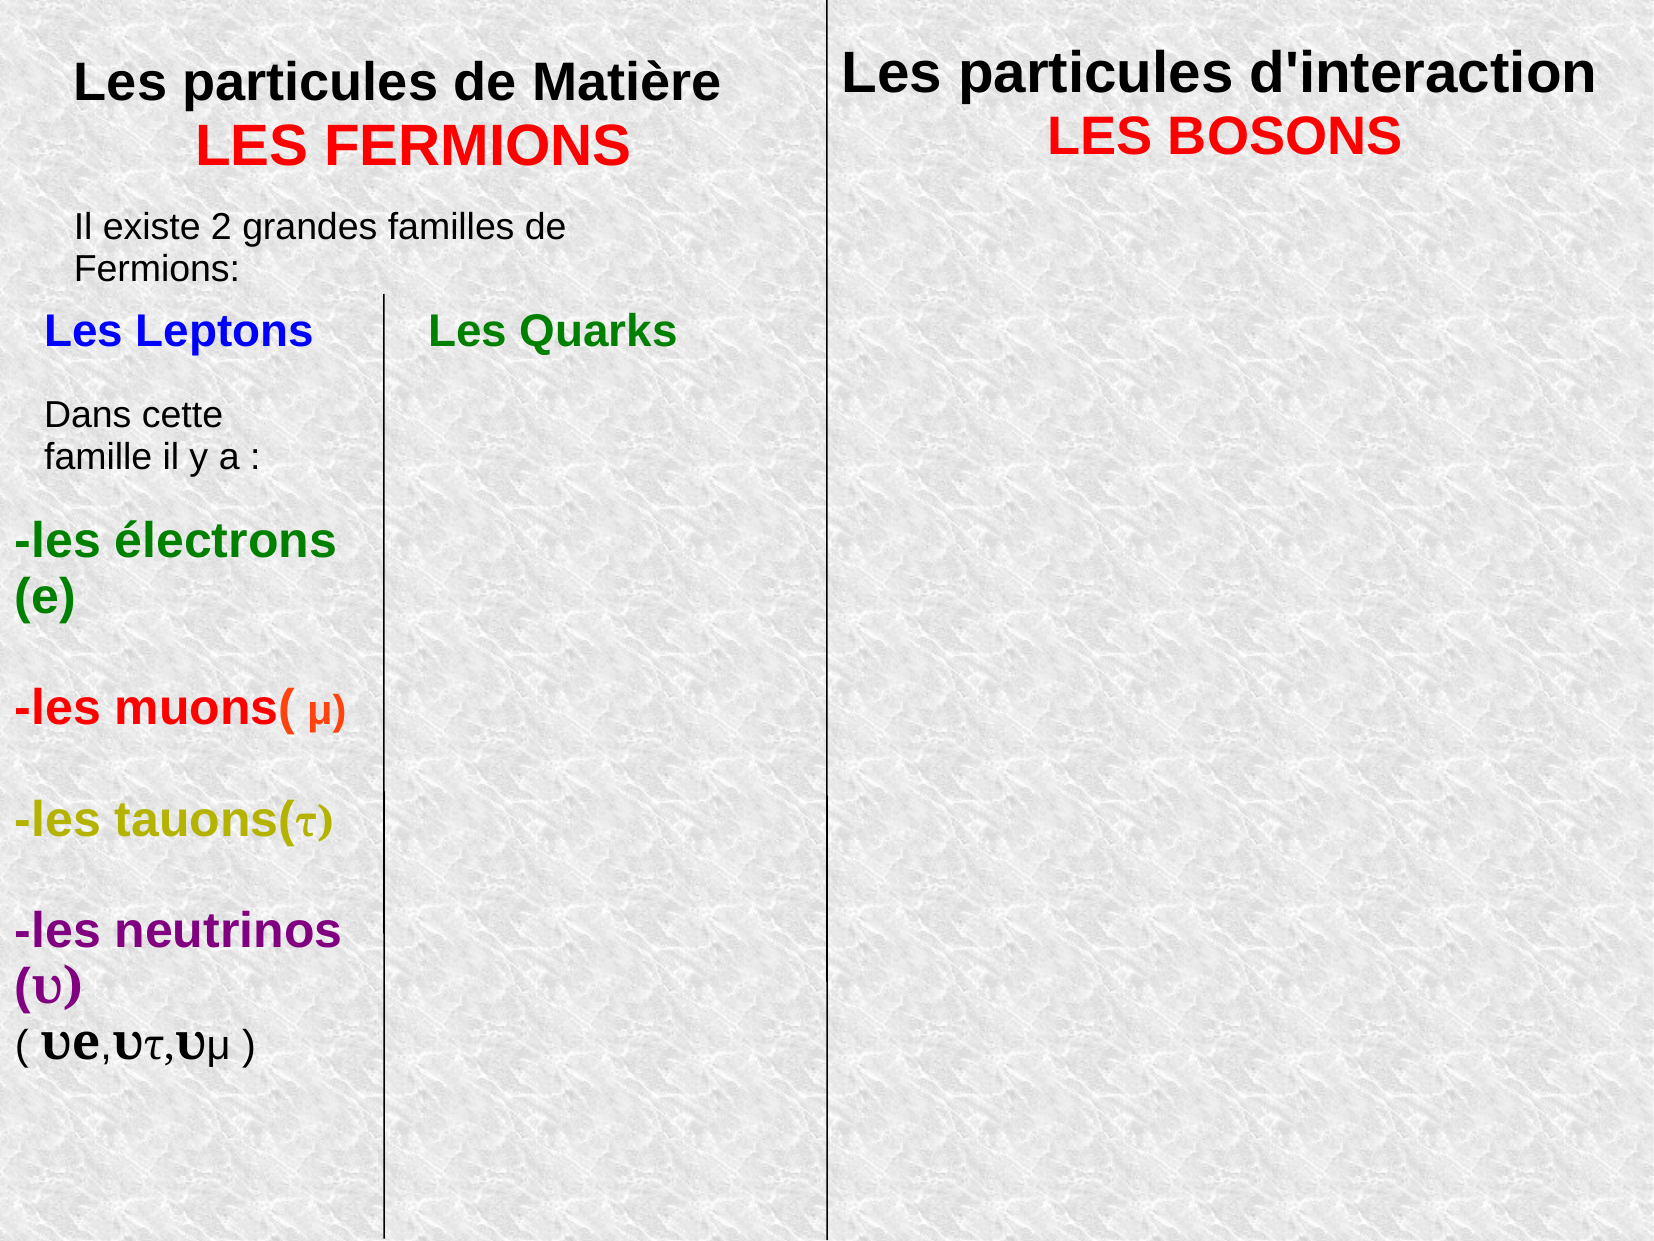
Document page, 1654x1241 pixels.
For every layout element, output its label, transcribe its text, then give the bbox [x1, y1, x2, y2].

picture [0, 0, 826, 1241]
picture [828, 0, 1654, 1241]
text_box Il existe 2 grandes familles de Fermions: [59, 196, 739, 296]
text_box -les électrons (e) -les muons( μ) -les tauons(τ) -les neutrinos (υ) ( υe,υτ,υμ ) [0, 502, 384, 1192]
text_box Les Leptons [29, 295, 355, 363]
text_box Les particules d'interaction LES BOSONS [826, 29, 1625, 173]
text_box Les particules de Matière LES FERMIONS [59, 41, 768, 185]
text_box Dans cette famille il y a : [29, 383, 355, 483]
text_box Les Quarks [413, 295, 798, 363]
